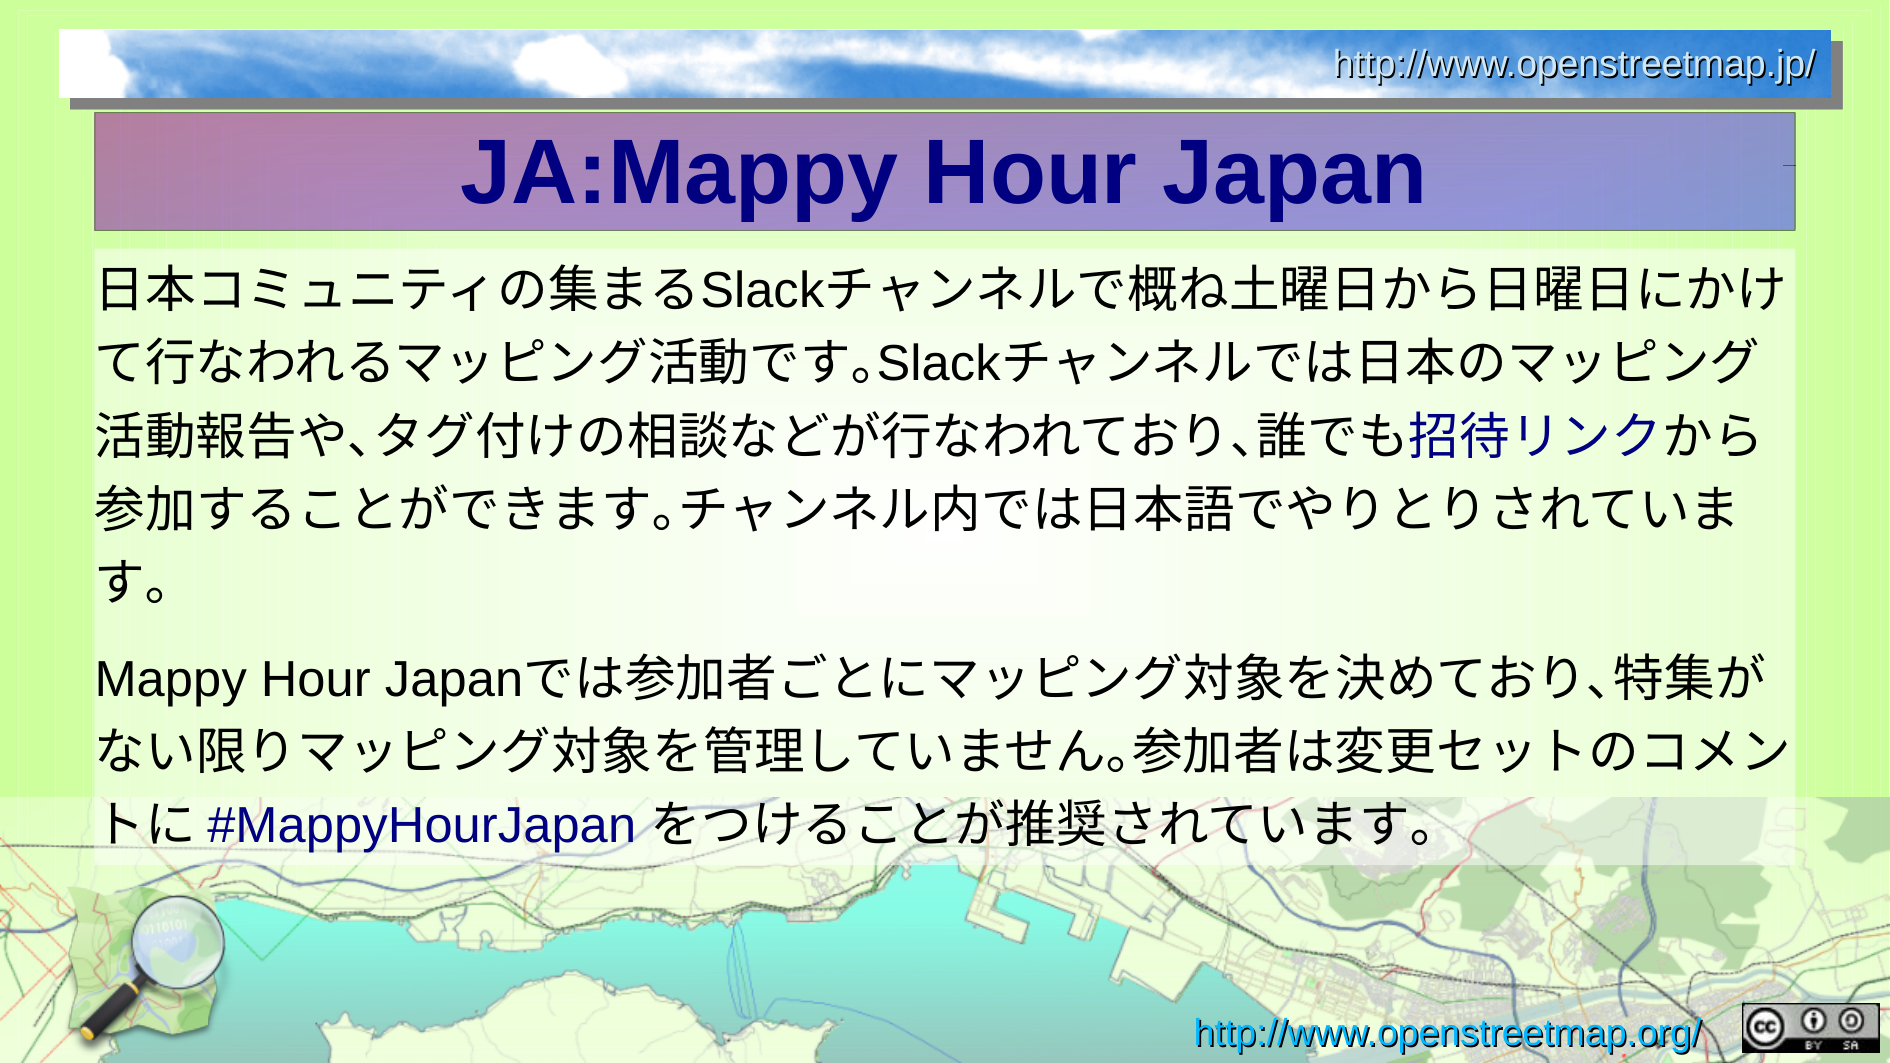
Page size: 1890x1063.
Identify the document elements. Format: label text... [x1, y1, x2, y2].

picture [59, 29, 1831, 98]
title JA:Mappy Hour Japan [94, 112, 1796, 231]
list 日本コミュニティの集まるSlackチャンネルで概ね土曜日から日曜日にかけて行なわれるマッピング活動です｡Slackチャンネルでは日本のマッピング活動報告や､タグ付けの相談などが行なわれており､誰でも招待リンクから参加することができます｡チャンネル内では日本語でやりとりされています｡ Mappy Hour Japanでは参加者ごとにマッピング対象を決めており､特集がない限りマッピング対象を管理していません｡参加者は変更セットのコメントに #MappyHourJapan をつけることが推奨されています｡ [94, 248, 1796, 866]
picture [0, 797, 1890, 1063]
